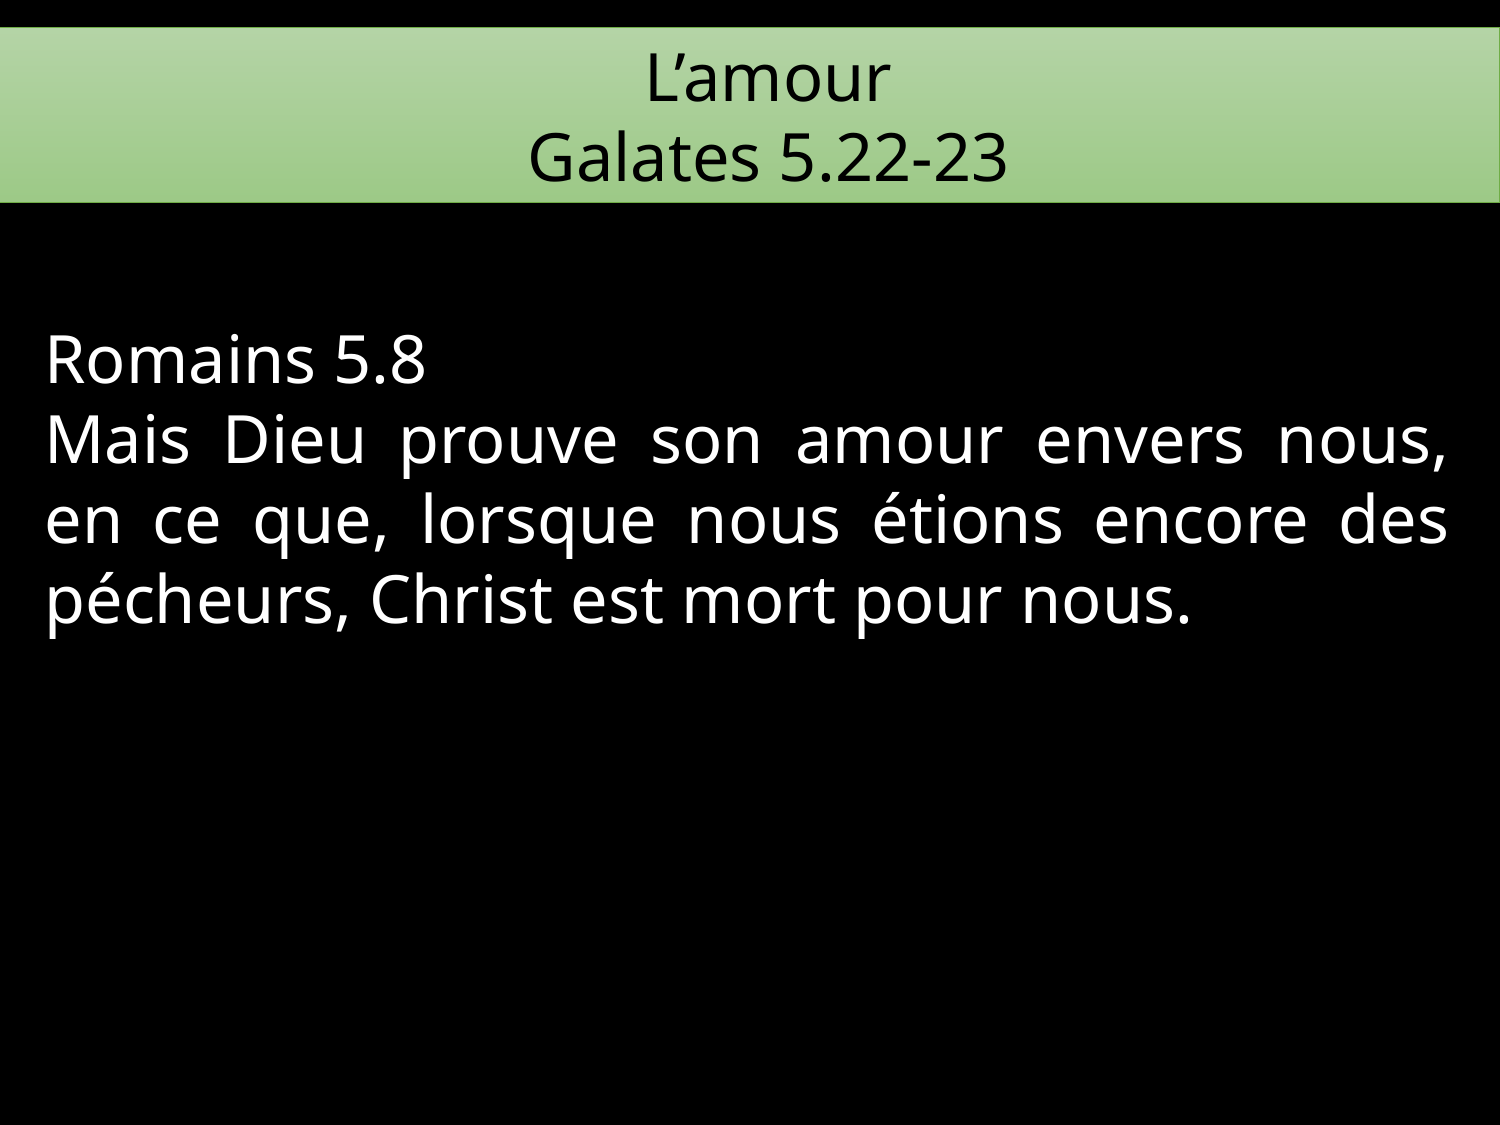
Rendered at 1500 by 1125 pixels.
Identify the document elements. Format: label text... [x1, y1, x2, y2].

text_box L’amour Galates 5.22-23 [0, 27, 1500, 203]
text_box Romains 5.8 Mais Dieu prouve son amour envers nous, en ce que, lorsque nous étions encore des pécheurs, Christ est mort pour nous. [29, 309, 1467, 645]
